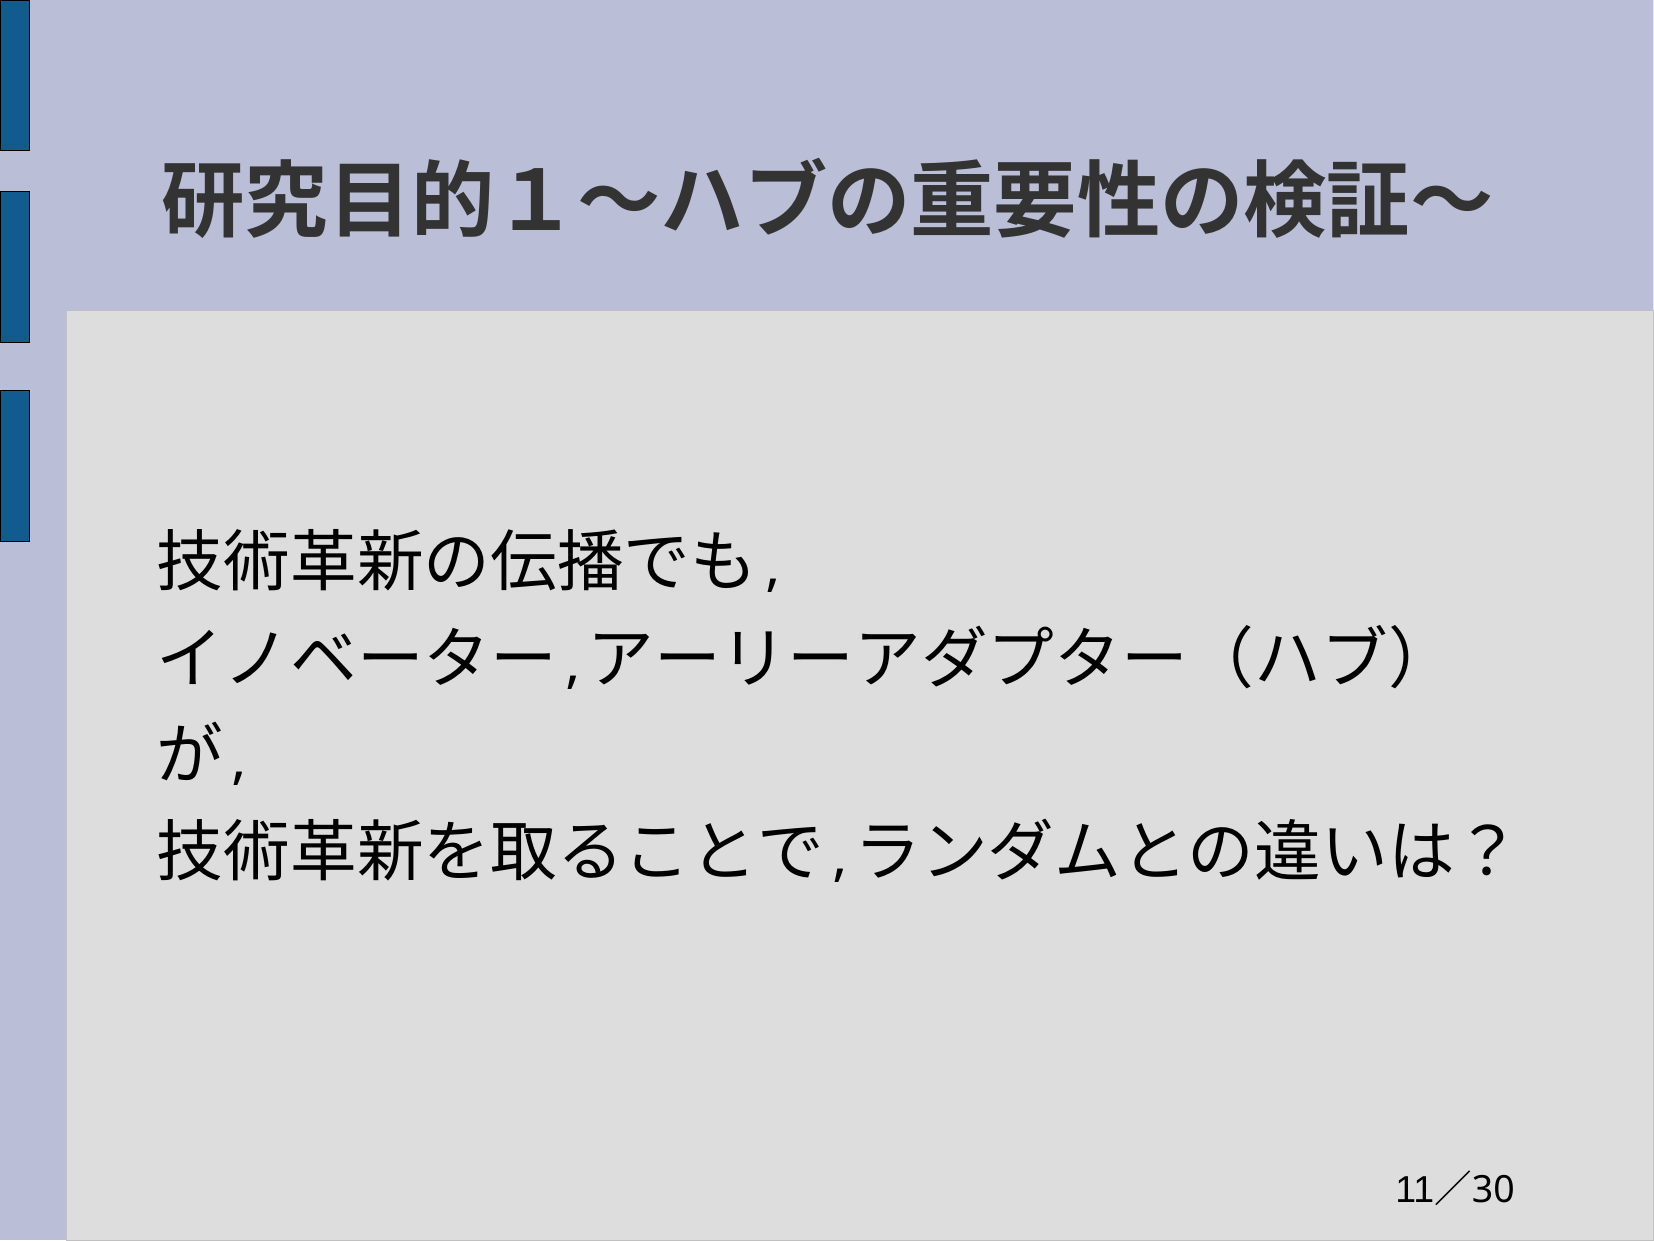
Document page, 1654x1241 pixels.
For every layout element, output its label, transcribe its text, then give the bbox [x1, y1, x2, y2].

subtitle 技術革新の伝播でも, イノベーター,アーリーアダプター（ハブ）が, 技術革新を取ることで,ランダムとの違いは？ [121, 344, 1534, 1127]
title 研究目的１〜ハブの重要性の検証〜 [121, 91, 1534, 299]
